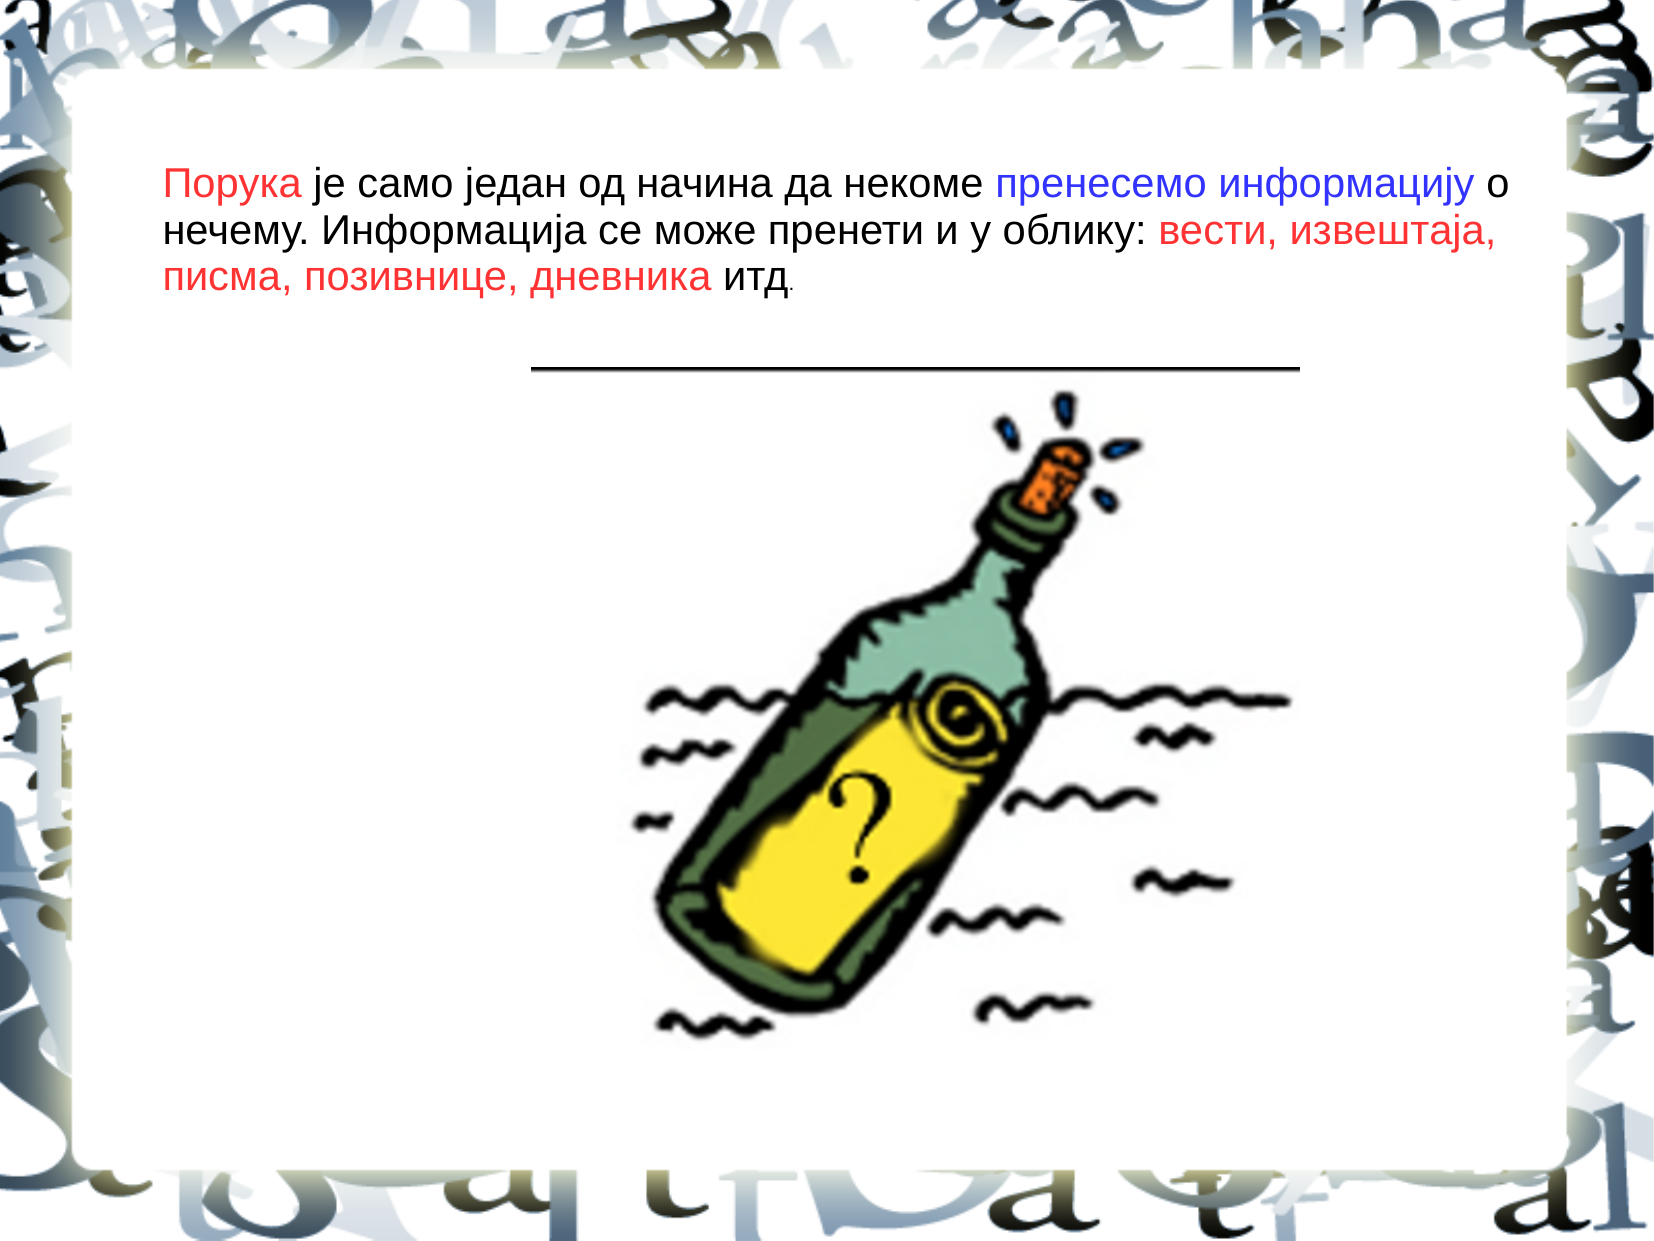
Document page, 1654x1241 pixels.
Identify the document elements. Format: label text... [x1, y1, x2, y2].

text_box Порука је само један од начина да некоме пренесемо информацију о нечему. Информација се може пренети и у облику: вести, извештаја, писма, позивнице, дневника итд. [147, 152, 1536, 650]
picture [0, 0, 1654, 1241]
